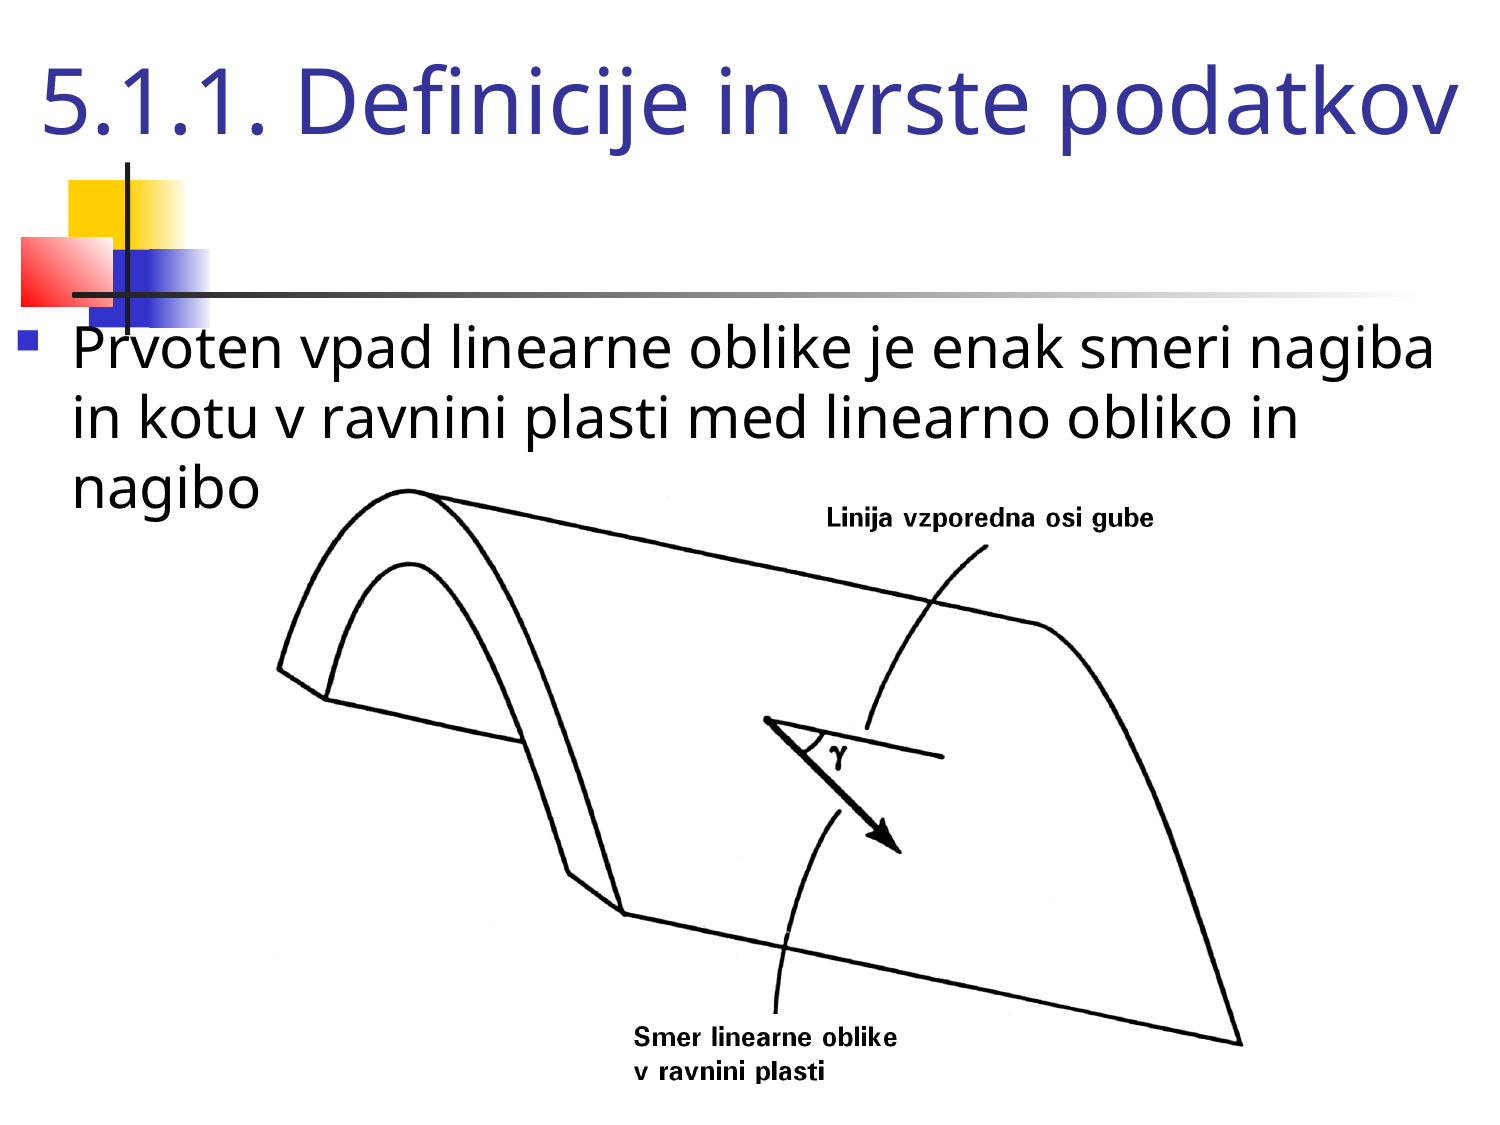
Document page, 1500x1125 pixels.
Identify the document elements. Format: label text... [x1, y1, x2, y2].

picture [265, 454, 1323, 1125]
title 5.1.1. Definicije in vrste podatkov [0, 0, 1500, 161]
list Prvoten vpad linearne oblike je enak smeri nagiba in kotu v ravnini plasti med linearno obliko in nagibom. [0, 302, 1500, 1125]
